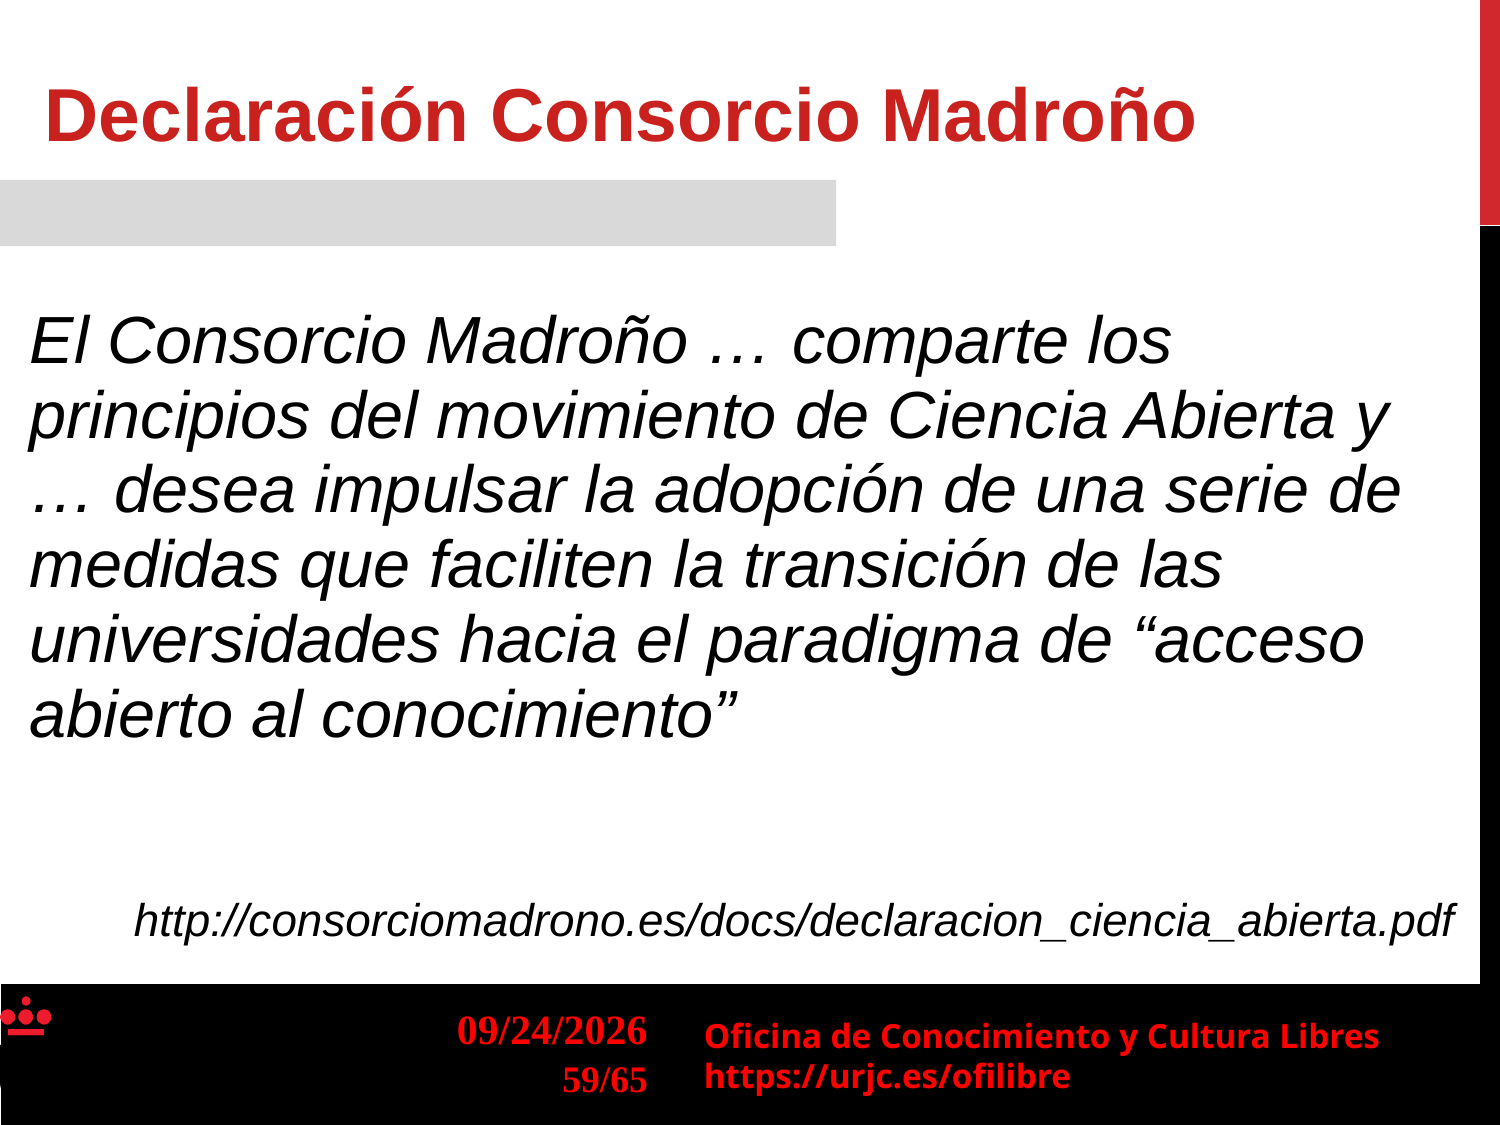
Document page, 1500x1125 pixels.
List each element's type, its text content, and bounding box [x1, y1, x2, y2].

text_box Declaración Consorcio Madroño [30, 66, 1381, 249]
text_box El Consorcio Madroño … comparte los principios del movimiento de Ciencia Abierta y … desea impulsar la adopción de una serie de medidas que faciliten la transición de las universidades hacia el paradigma de “acceso abierto al conocimiento” http://consorciomadrono.es/docs/declaracion_ciencia_abierta.pdf [15, 295, 1471, 1034]
title [75, 15, 1425, 172]
